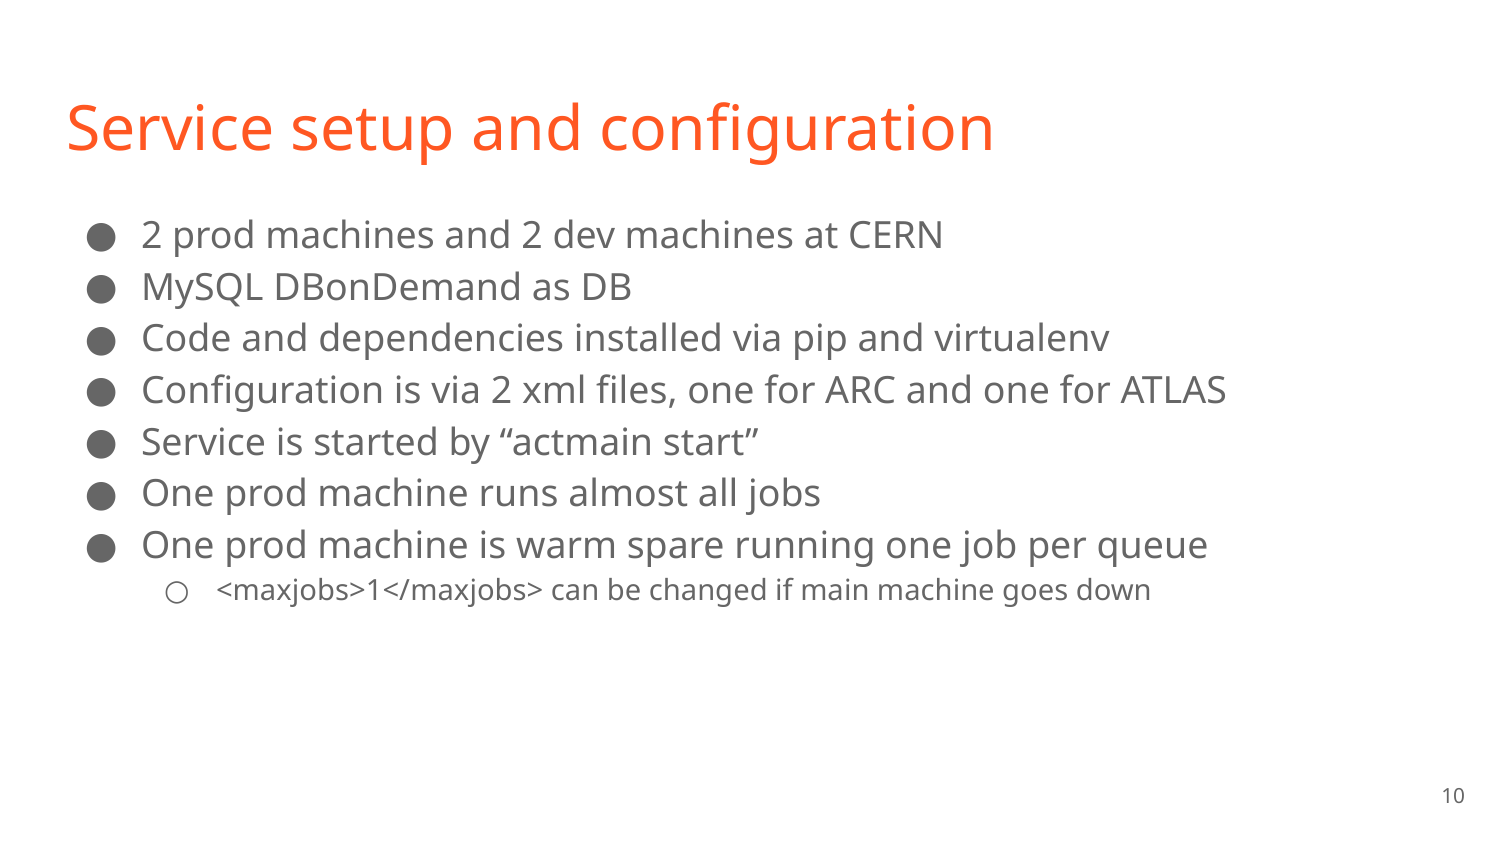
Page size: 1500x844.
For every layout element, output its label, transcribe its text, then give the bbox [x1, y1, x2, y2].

title Service setup and configuration [51, 72, 1449, 167]
list 2 prod machines and 2 dev machines at CERN MySQL DBonDemand as DB Code and dependencies installed via pip and virtualenv Configuration is via 2 xml files, one for ARC and one for ATLAS Service is started by “actmain start” One prod machine runs almost all jobs One prod machine is warm spare running one job per queue <maxjobs>1</maxjobs> can be changed if main machine goes down [51, 189, 1449, 750]
slide_number <number> [1389, 764, 1480, 830]
